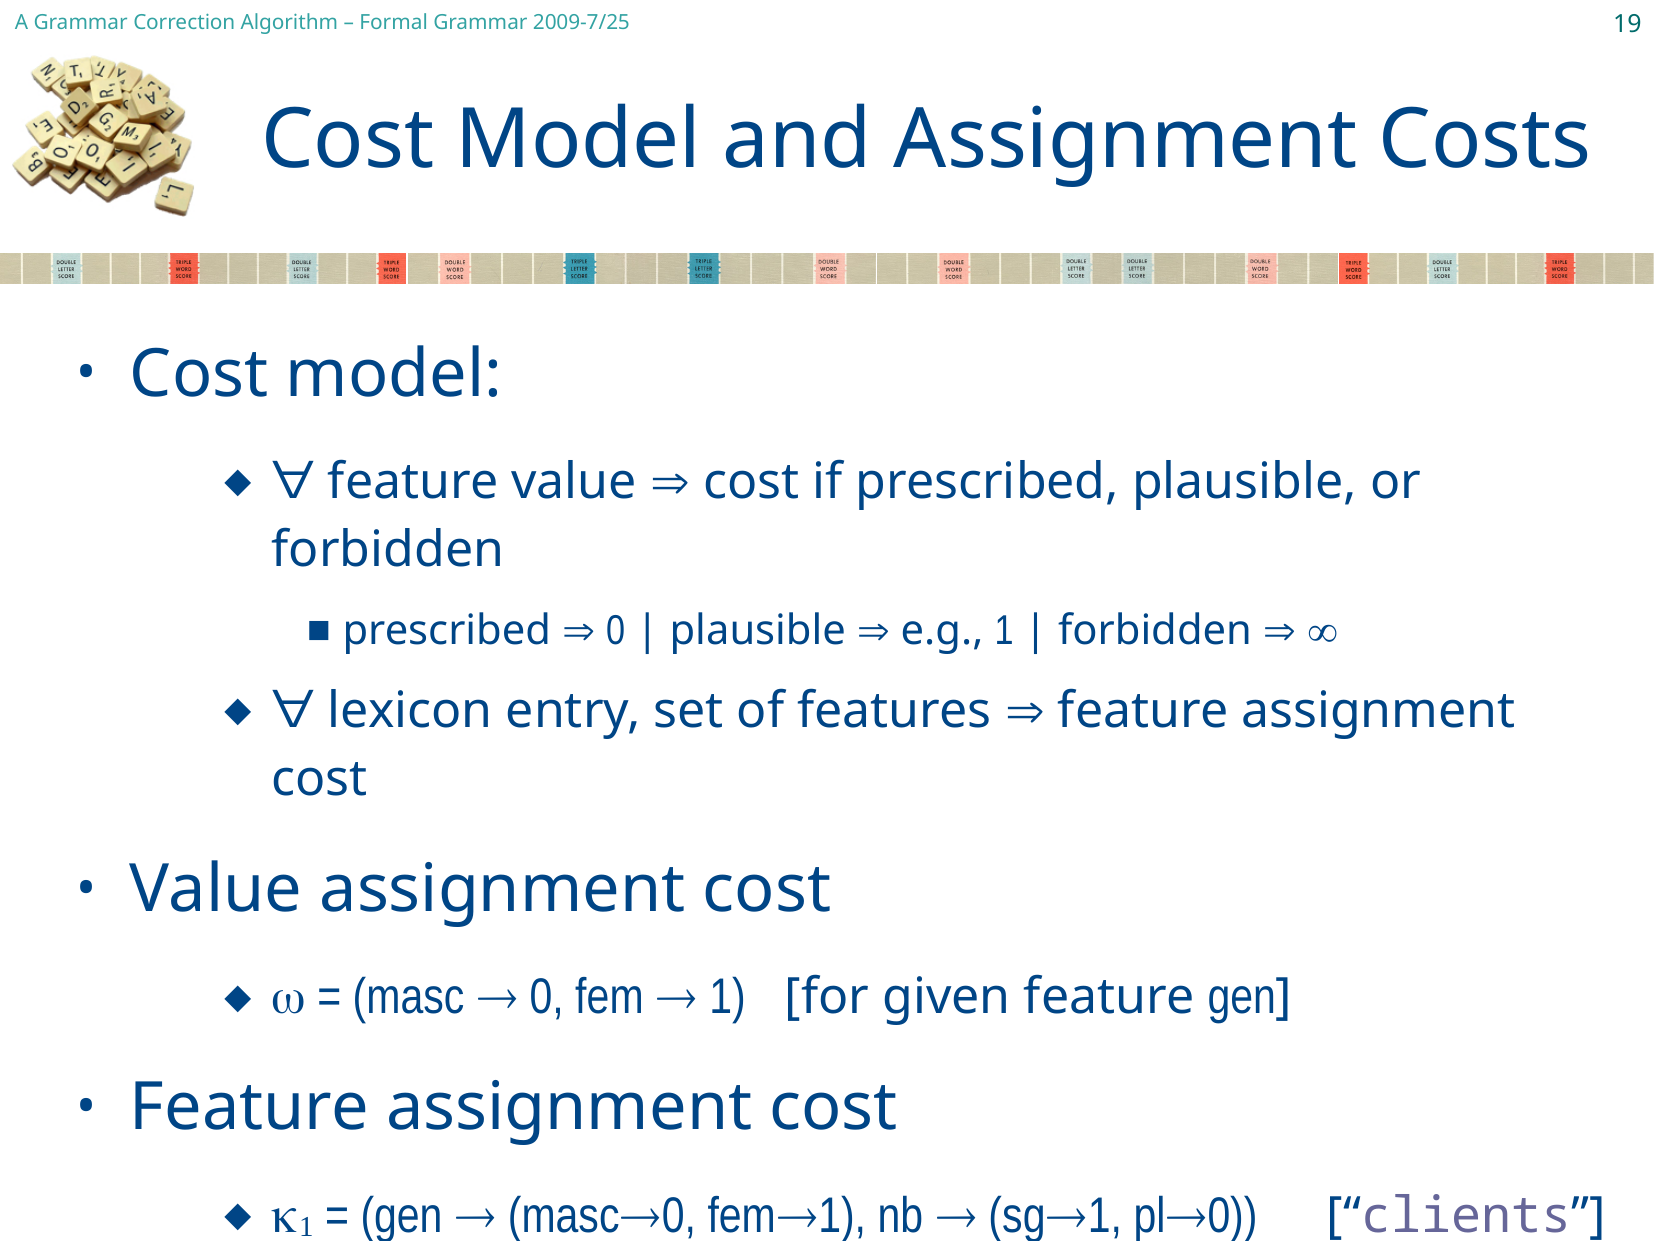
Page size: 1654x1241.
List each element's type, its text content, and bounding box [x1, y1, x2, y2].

picture [877, 253, 1338, 284]
list Cost model: ∀ feature value ⇒ cost if prescribed, plausible, or forbidden prescribed ⇒ 0 | plausible ⇒ e.g., 1 | forbidden ⇒ ∞ ∀ lexicon entry, set of features ⇒ feature assignment cost Value assignment cost ω = (masc  0, fem  1) [for given feature gen] Feature assignment cost κ1 = (gen  (masc0, fem1), nb  (sg1, pl0)) [“clients”] κ2 = (gen  (masc∞, fem0), nb  (sg1, pl0)) [“actions”] [59, 324, 1625, 1196]
picture [408, 253, 876, 284]
title Cost Model and Assignment Costs [218, 31, 1636, 239]
picture [11, 53, 195, 219]
picture [0, 253, 406, 284]
picture [1339, 253, 1654, 284]
